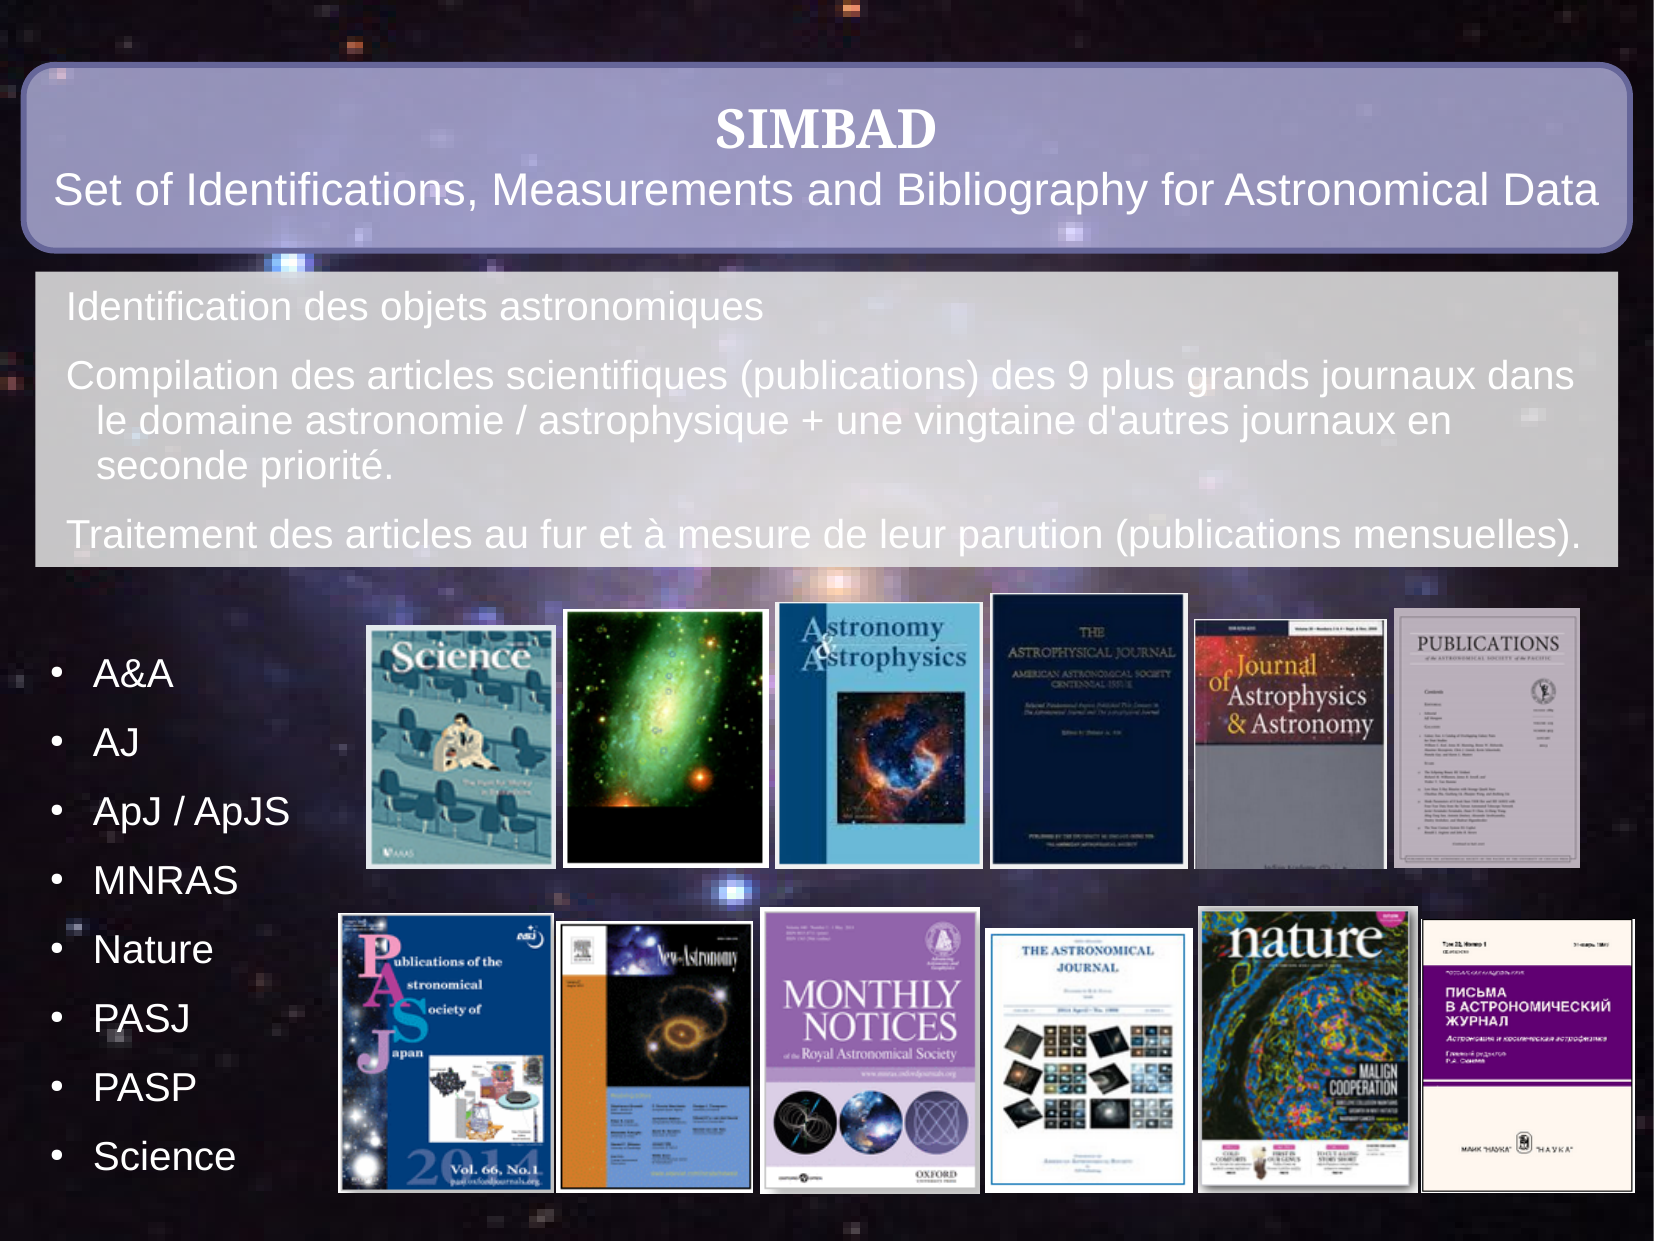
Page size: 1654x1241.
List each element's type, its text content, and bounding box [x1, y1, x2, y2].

title SIMBAD Set of Identifications, Measurements and Bibliography for Astronomical Data [23, 49, 1630, 257]
picture [0, 0, 1654, 1241]
text_box [35, 271, 1619, 567]
list Identification des objets astronomiques Compilation des articles scientifiques (publications) des 9 plus grands journaux dans le domaine astronomie / astrophysique + une vingtaine d'autres journaux en seconde priorité. Traitement des articles au fur et à mesure de leur parution (publications mensuelles). A&A AJ ApJ / ApJS MNRAS Nature PASJ PASP Science [35, 283, 1595, 1205]
